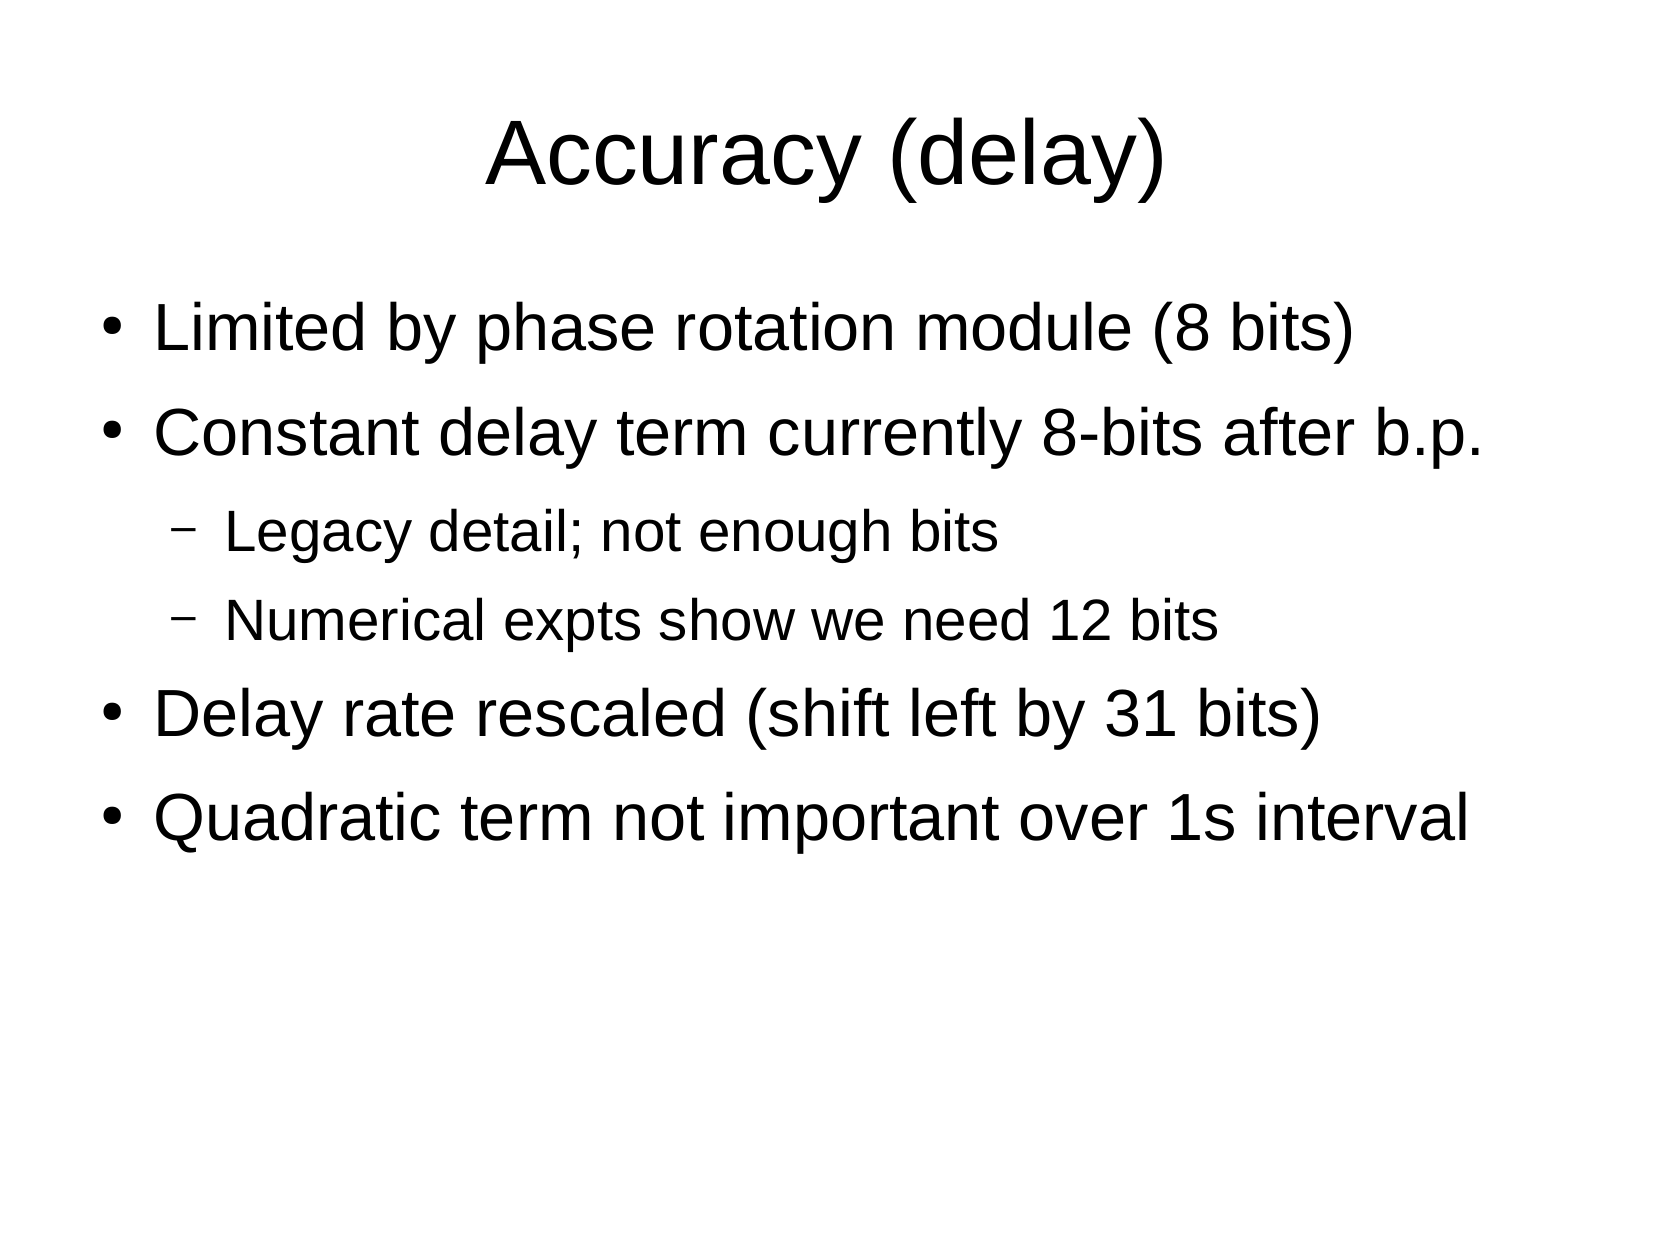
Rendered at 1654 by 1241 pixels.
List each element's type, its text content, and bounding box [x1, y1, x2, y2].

title Accuracy (delay) [82, 49, 1571, 257]
list Limited by phase rotation module (8 bits) Constant delay term currently 8-bits after b.p. Legacy detail; not enough bits Numerical expts show we need 12 bits Delay rate rescaled (shift left by 31 bits) Quadratic term not important over 1s interval [82, 290, 1571, 1109]
